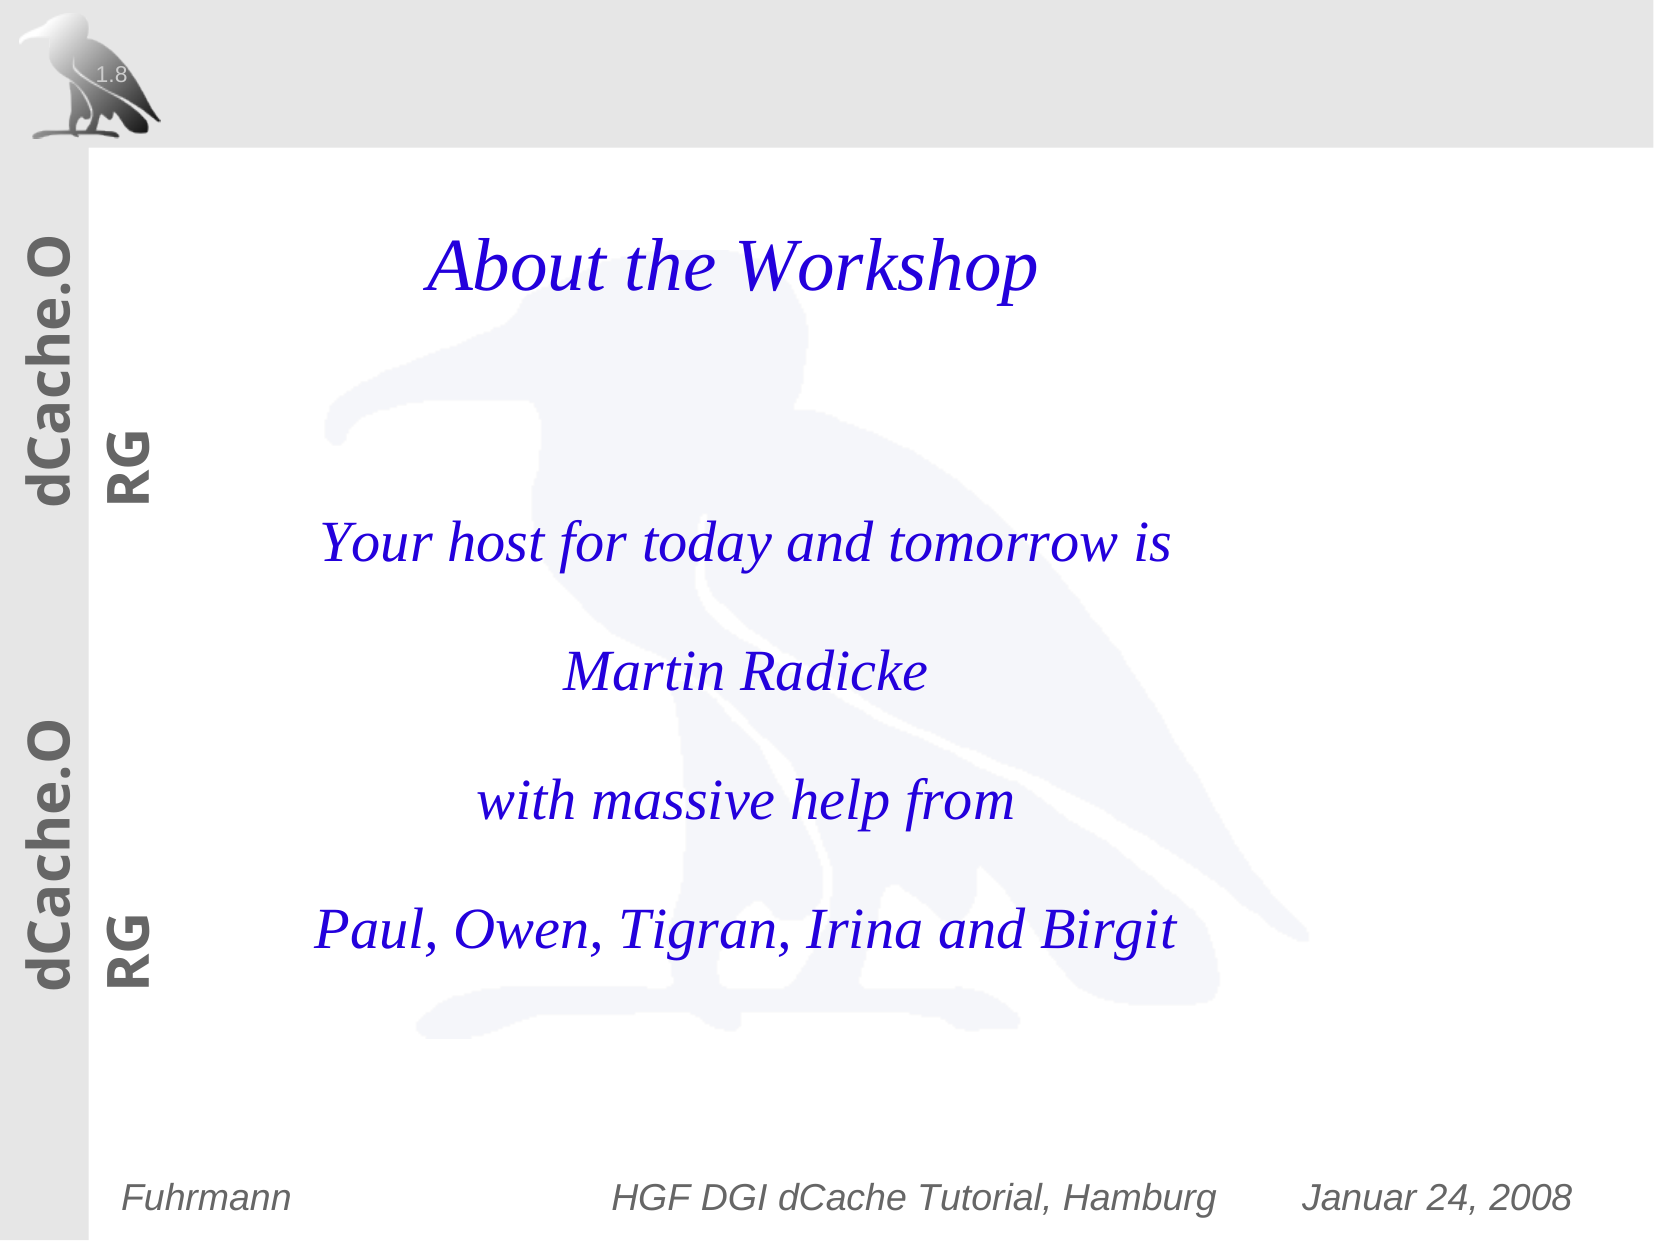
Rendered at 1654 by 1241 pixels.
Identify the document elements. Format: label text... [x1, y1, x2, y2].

text_box Your host for today and tomorrow is Martin Radicke with massive help from Paul, Owen, Tigran, Irina and Birgit [300, 501, 1192, 969]
picture [19, 13, 161, 139]
text_box About the Workshop [412, 216, 1055, 315]
